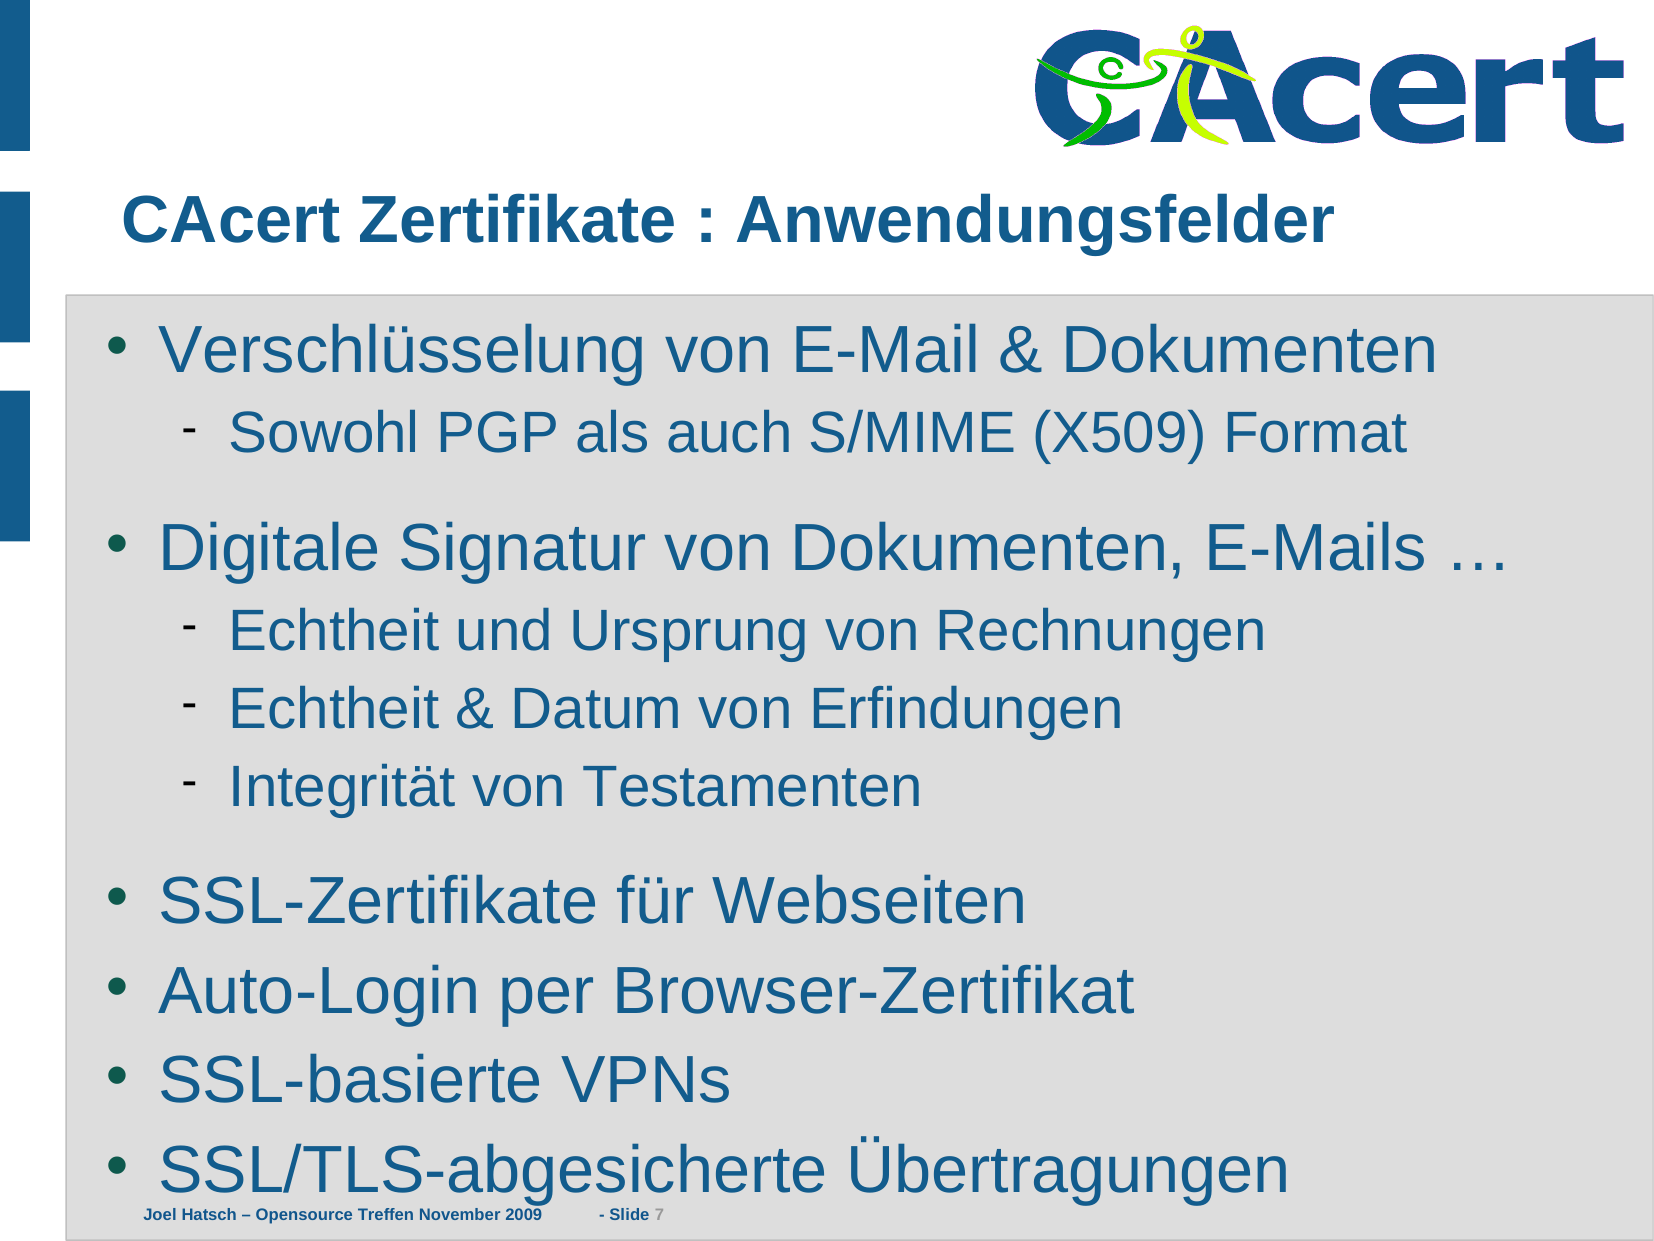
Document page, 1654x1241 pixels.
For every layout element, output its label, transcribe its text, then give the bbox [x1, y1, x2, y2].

picture [1033, 24, 1625, 148]
title CAcert Zertifikate : Anwendungsfelder [121, 122, 1533, 275]
list Verschlüsselung von E-Mail & Dokumenten Sowohl PGP als auch S/MIME (X509) Format Digitale Signatur von Dokumenten, E-Mails … Echtheit und Ursprung von Rechnungen Echtheit & Datum von Erfindungen Integrität von Testamenten SSL-Zertifikate für Webseiten Auto-Login per Browser-Zertifikat SSL-basierte VPNs SSL/TLS-abgesicherte Übertragungen [88, 297, 1594, 1192]
